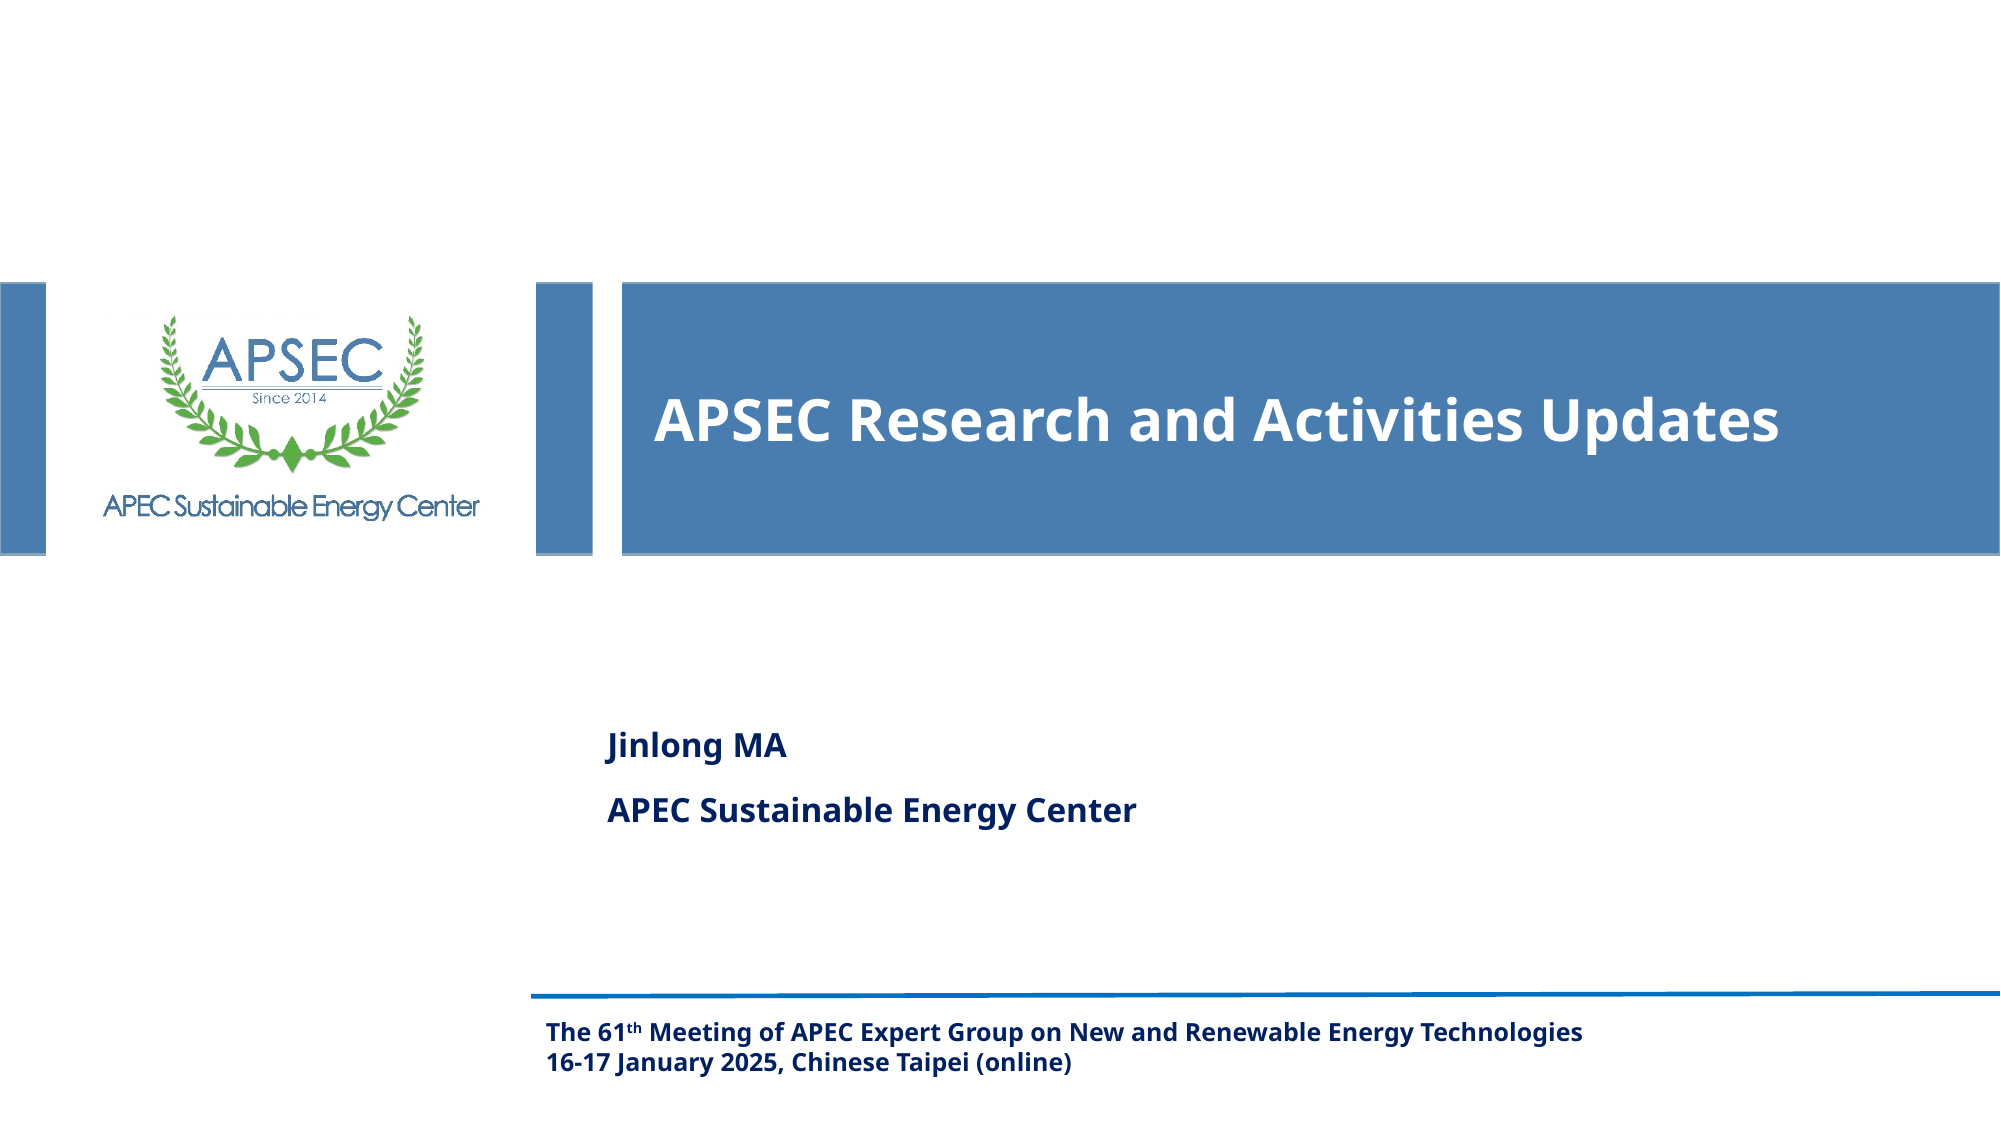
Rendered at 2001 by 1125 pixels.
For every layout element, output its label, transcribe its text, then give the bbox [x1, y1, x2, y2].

text_box APSEC Research and Activities Updates [639, 375, 1951, 461]
picture [46, 259, 536, 579]
text_box [0, 282, 46, 555]
text_box The 61th Meeting of APEC Expert Group on New and Renewable Energy Technologies 16-17 January 2025, Chinese Taipei (online) [531, 1008, 1951, 1084]
text_box [536, 277, 2000, 608]
text_box Jinlong MA APEC Sustainable Energy Center [592, 716, 1857, 837]
